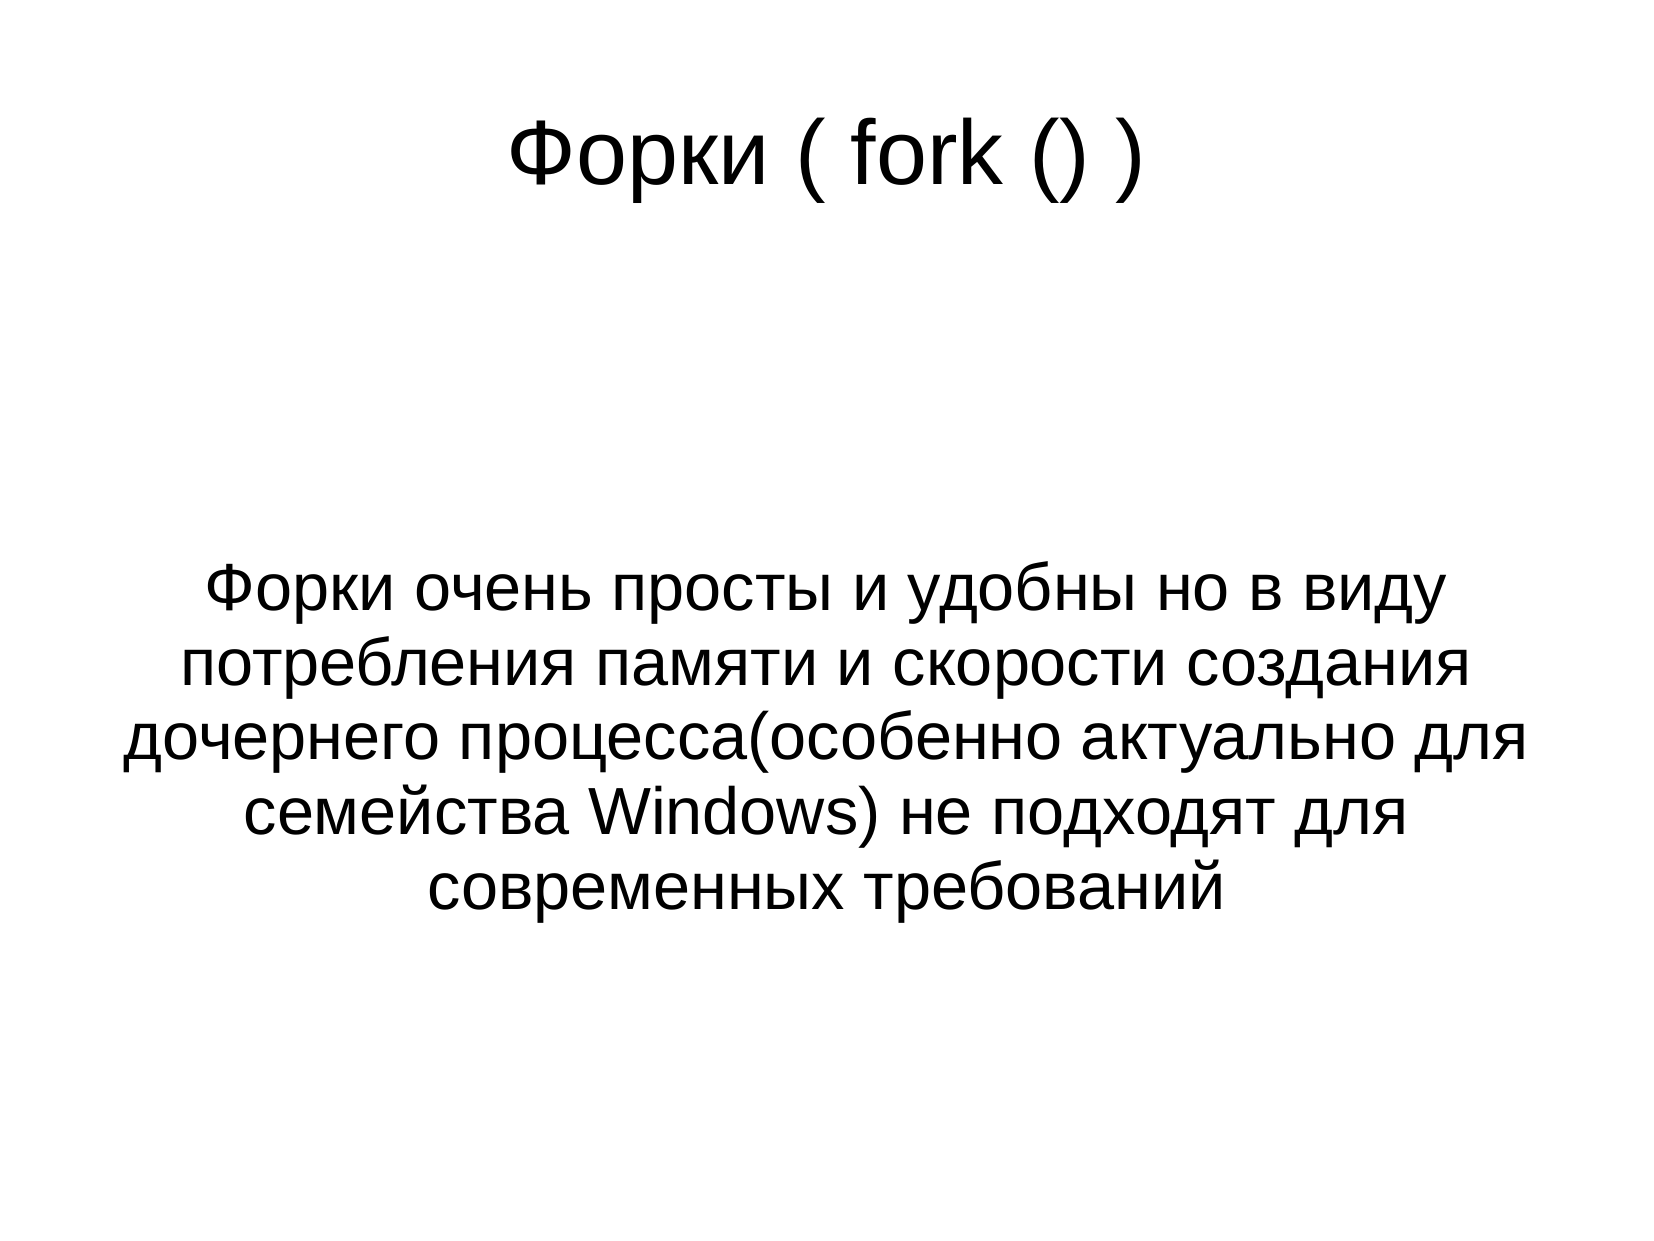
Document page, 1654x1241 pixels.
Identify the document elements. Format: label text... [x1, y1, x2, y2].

title Форки ( fork () ) [82, 49, 1571, 257]
text_box Форки очень просты и удобны но в виду потребления памяти и скорости создания дочернего процесса(особенно актуально для семейства Windows) не подходят для современных требований [82, 297, 1571, 1102]
